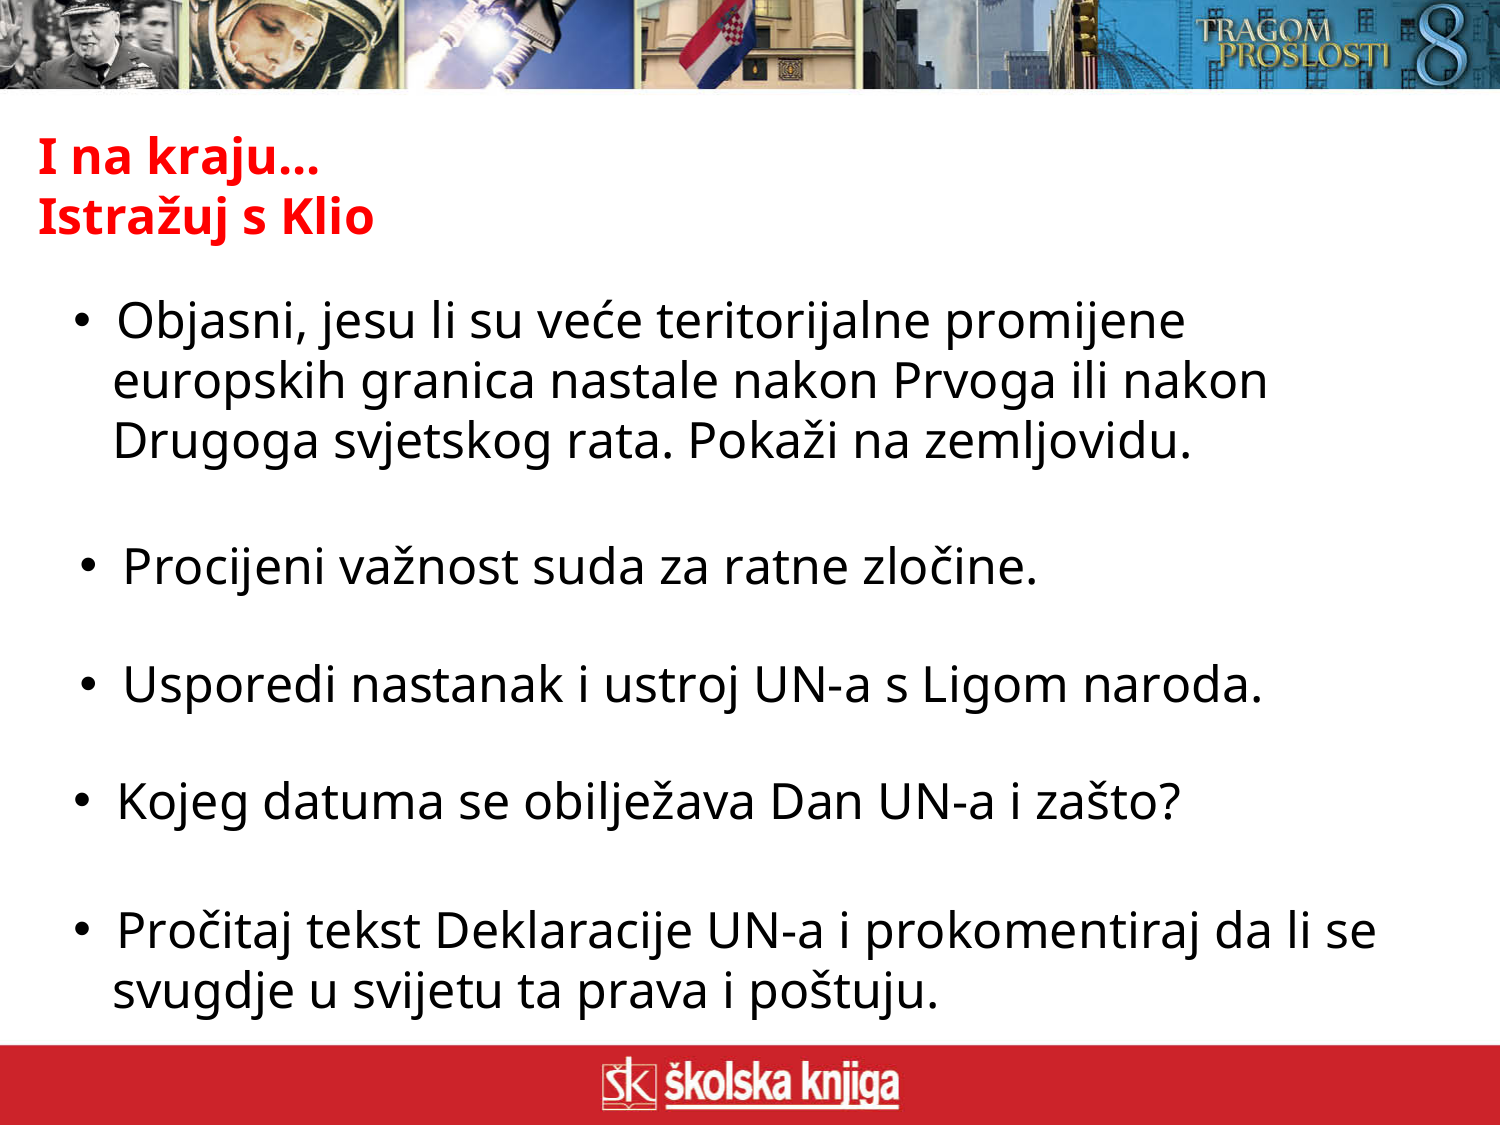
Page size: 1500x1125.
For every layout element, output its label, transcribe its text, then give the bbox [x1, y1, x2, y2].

text_box Pročitaj tekst Deklaracije UN-a i prokomentiraj da li se svugdje u svijetu ta prava i poštuju. [58, 890, 1465, 1027]
text_box I na kraju... Istražuj s Klio [23, 117, 774, 253]
picture [0, 0, 1500, 1125]
text_box Kojeg datuma se obilježava Dan UN-a i zašto? [58, 761, 1395, 838]
text_box Usporedi nastanak i ustroj UN-a s Ligom naroda. [64, 645, 1389, 721]
text_box Objasni, jesu li su veće teritorijalne promijene europskih granica nastale nakon Prvoga ili nakon Drugoga svjetskog rata. Pokaži na zemljovidu. [58, 281, 1471, 477]
text_box Procijeni važnost suda za ratne zločine. [64, 527, 1378, 603]
